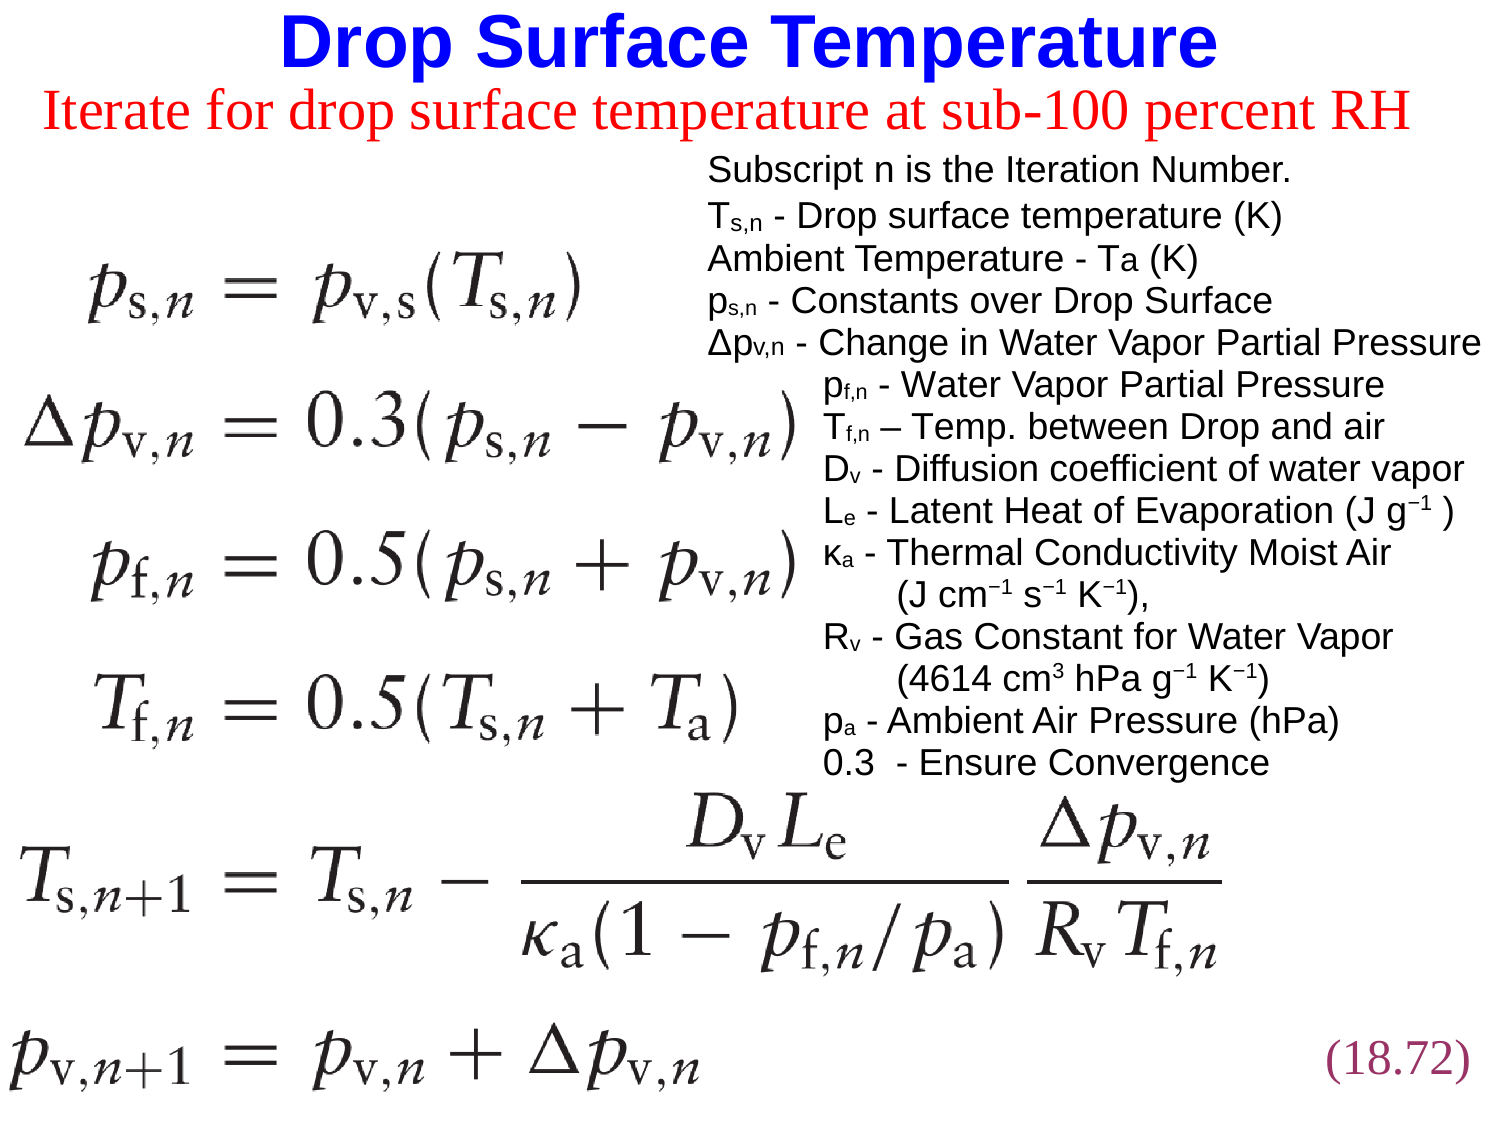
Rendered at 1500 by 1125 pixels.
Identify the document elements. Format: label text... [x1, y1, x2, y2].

picture [2, 238, 1232, 1105]
text_box (18.72) [1310, 1022, 1491, 1088]
title Drop Surface Temperature [0, 0, 1500, 76]
text_box Subscript n is the Iteration Number. Ts,n - Drop surface temperature (K) Ambient Temperature - Ta (K) ps,n - Constants over Drop Surface Δpv,n - Change in Water Vapor Partial Pressure pf,n - Water Vapor Partial Pressure Tf,n – Temp. between Drop and air Dv - Diffusion coefficient of water vapor Le - Latent Heat of Evaporation (J g−1 ) κa - Thermal Conductivity Moist Air (J cm−1 s−1 K−1), Rv - Gas Constant for Water Vapor (4614 cm3 hPa g−1 K−1) pa - Ambient Air Pressure (hPa) 0.3 - Ensure Convergence [692, 141, 1500, 833]
text_box Iterate for drop surface temperature at sub-100 percent RH [27, 63, 1453, 139]
